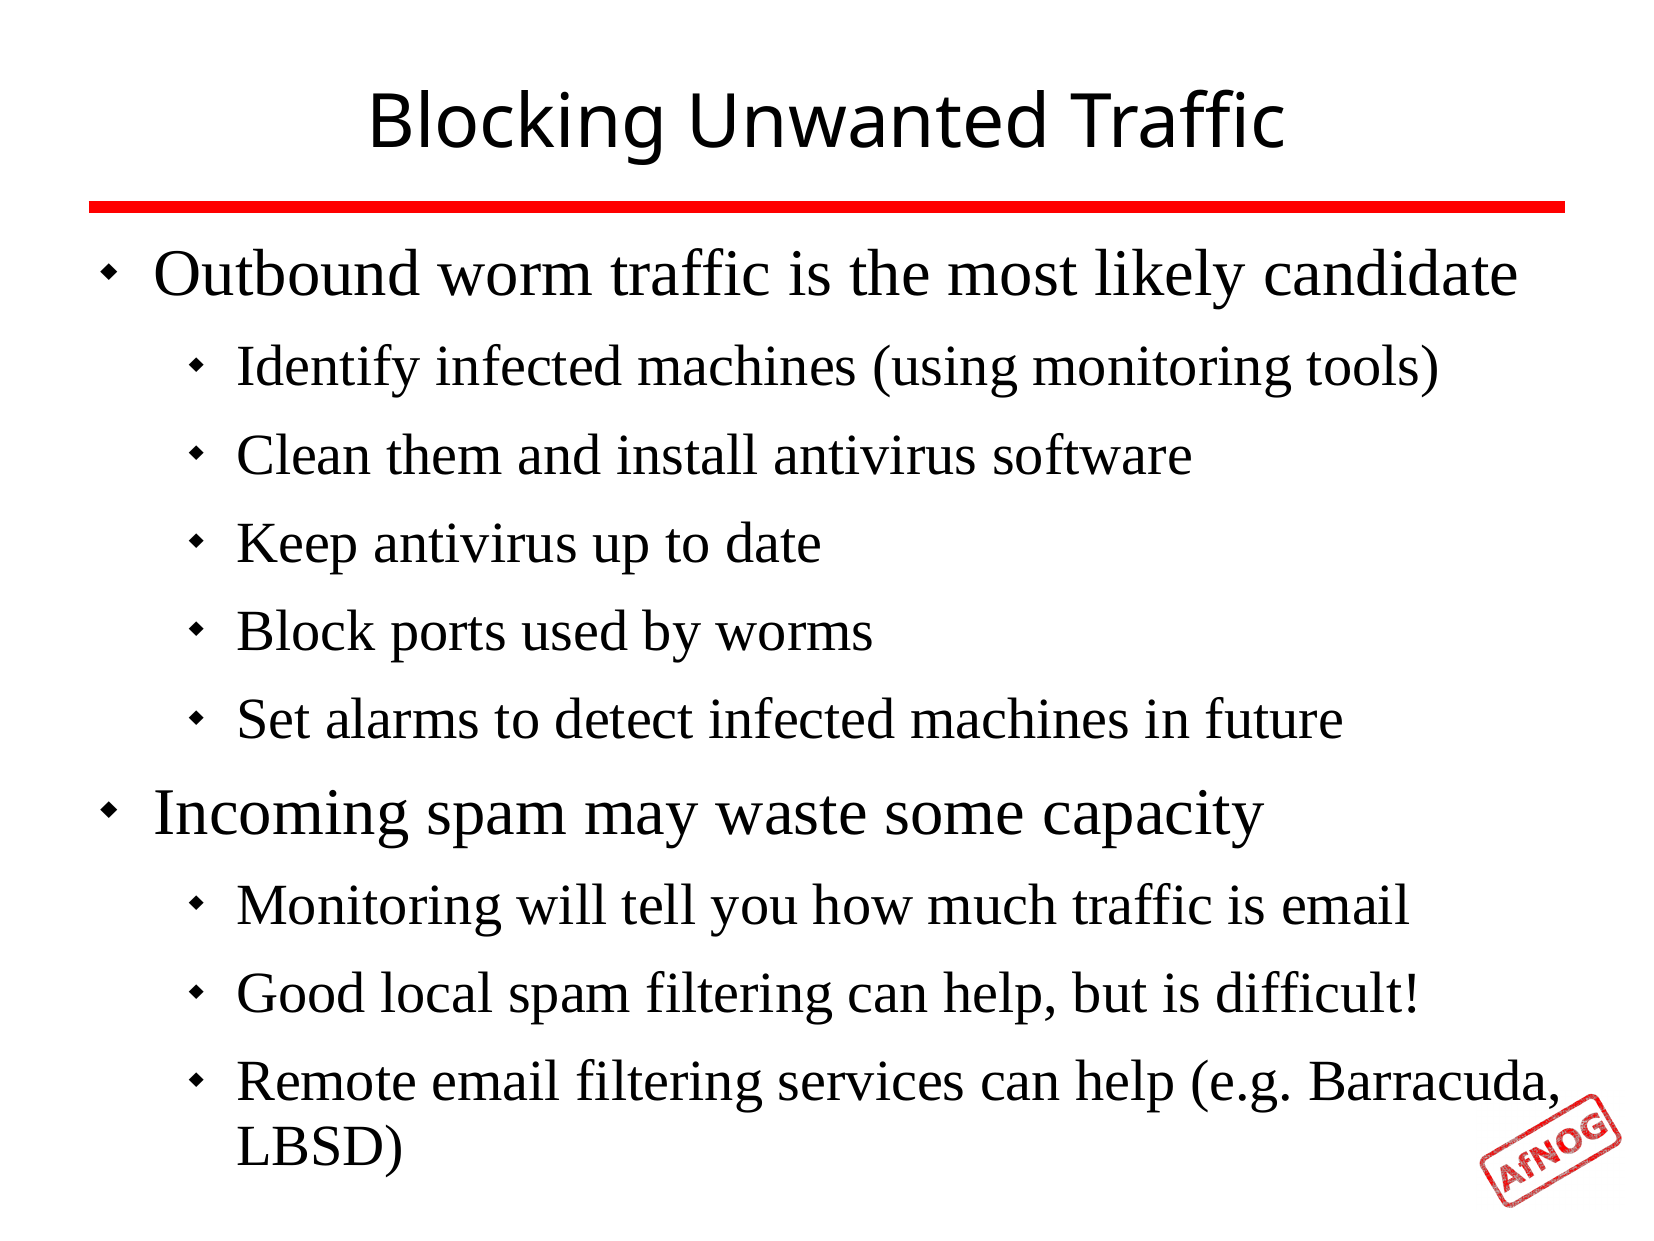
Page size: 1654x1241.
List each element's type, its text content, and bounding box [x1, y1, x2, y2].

picture [1476, 1090, 1625, 1211]
list Outbound worm traffic is the most likely candidate Identify infected machines (using monitoring tools) Clean them and install antivirus software Keep antivirus up to date Block ports used by worms Set alarms to detect infected machines in future Incoming spam may waste some capacity Monitoring will tell you how much traffic is email Good local spam filtering can help, but is difficult! Remote email filtering services can help (e.g. Barracuda, LBSD) [82, 236, 1571, 1178]
title Blocking Unwanted Traffic [82, 29, 1571, 207]
